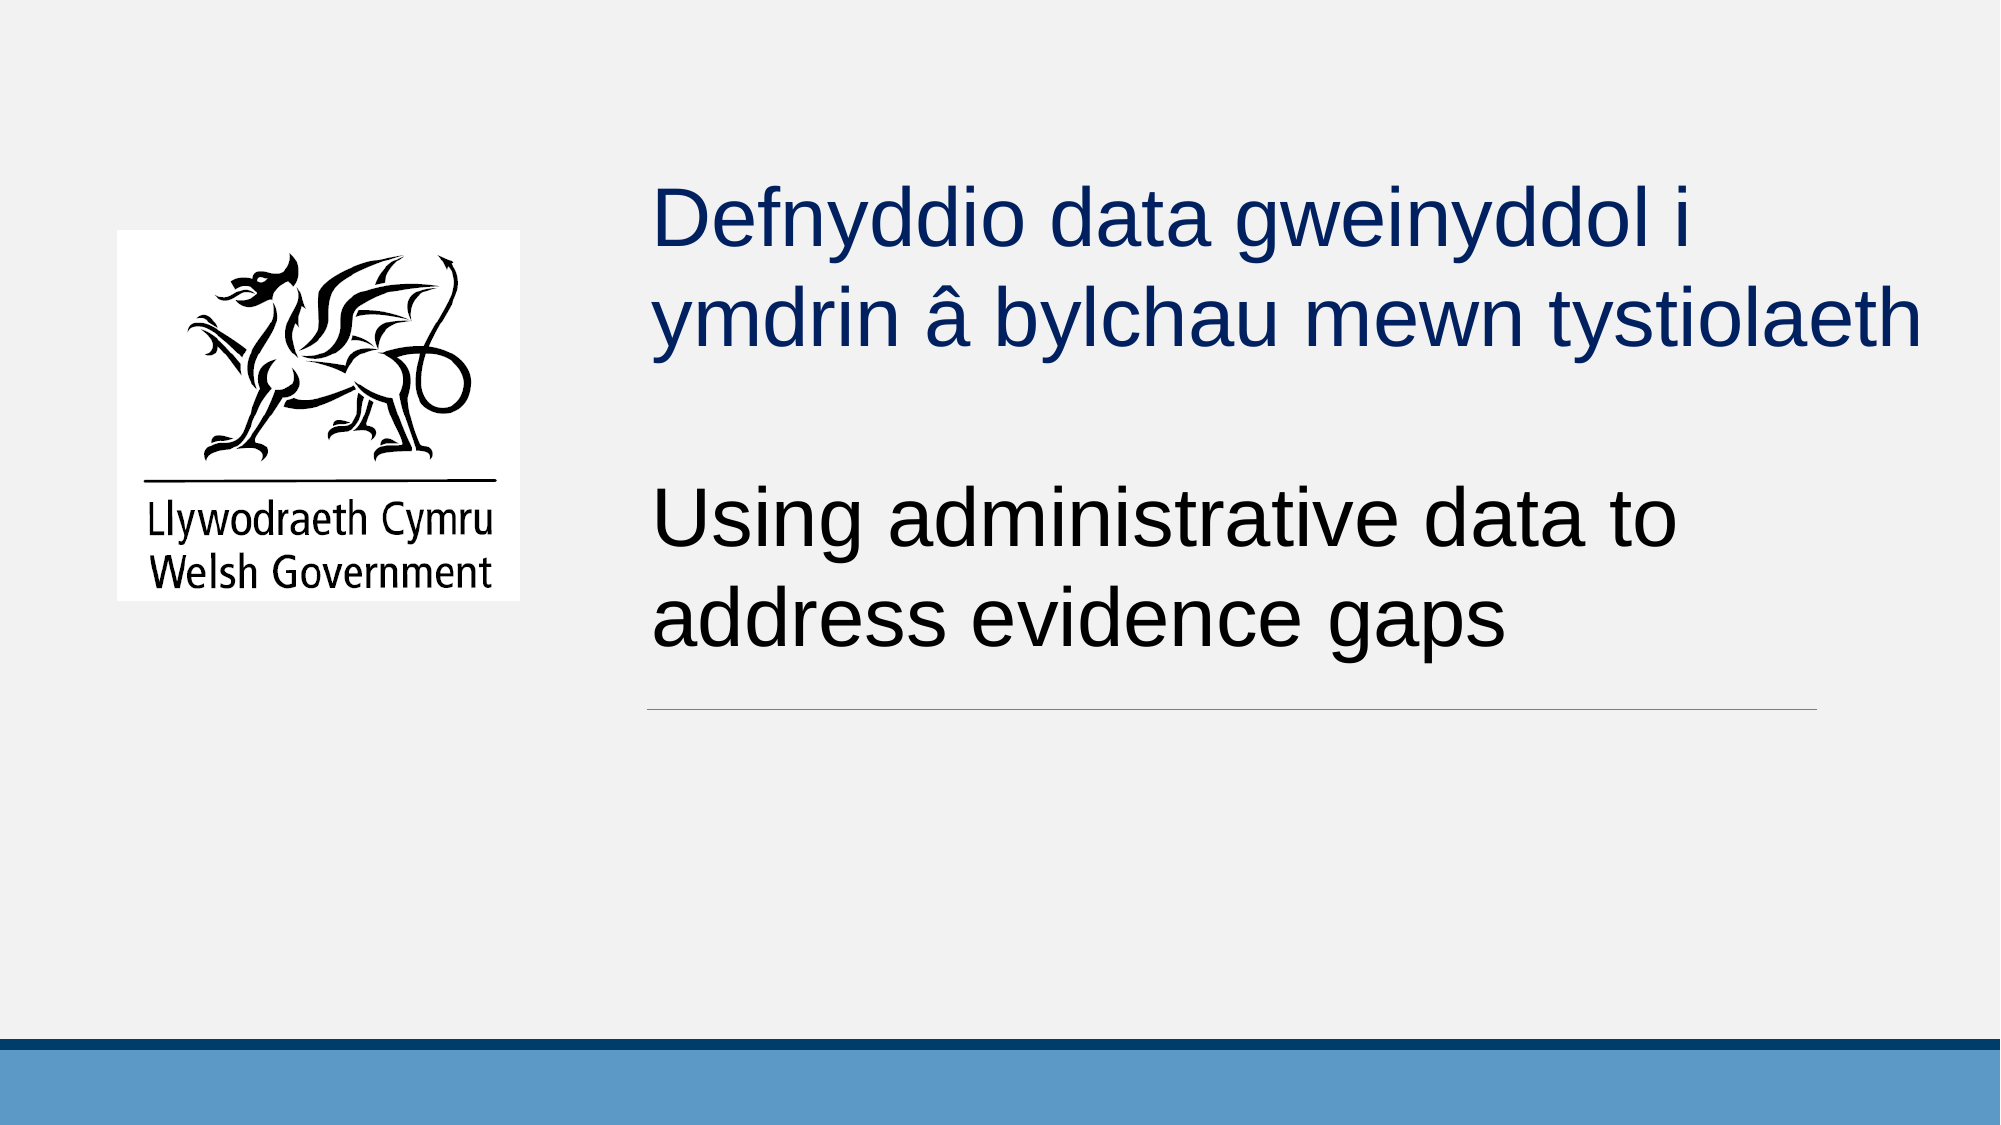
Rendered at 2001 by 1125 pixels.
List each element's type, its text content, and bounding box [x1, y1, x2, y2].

picture [117, 230, 520, 601]
text_box [0, 0, 2000, 1125]
text_box Defnyddio data gweinyddol i ymdrin â bylchau mewn tystiolaeth Using administrative data to address evidence gaps [636, 155, 1948, 676]
